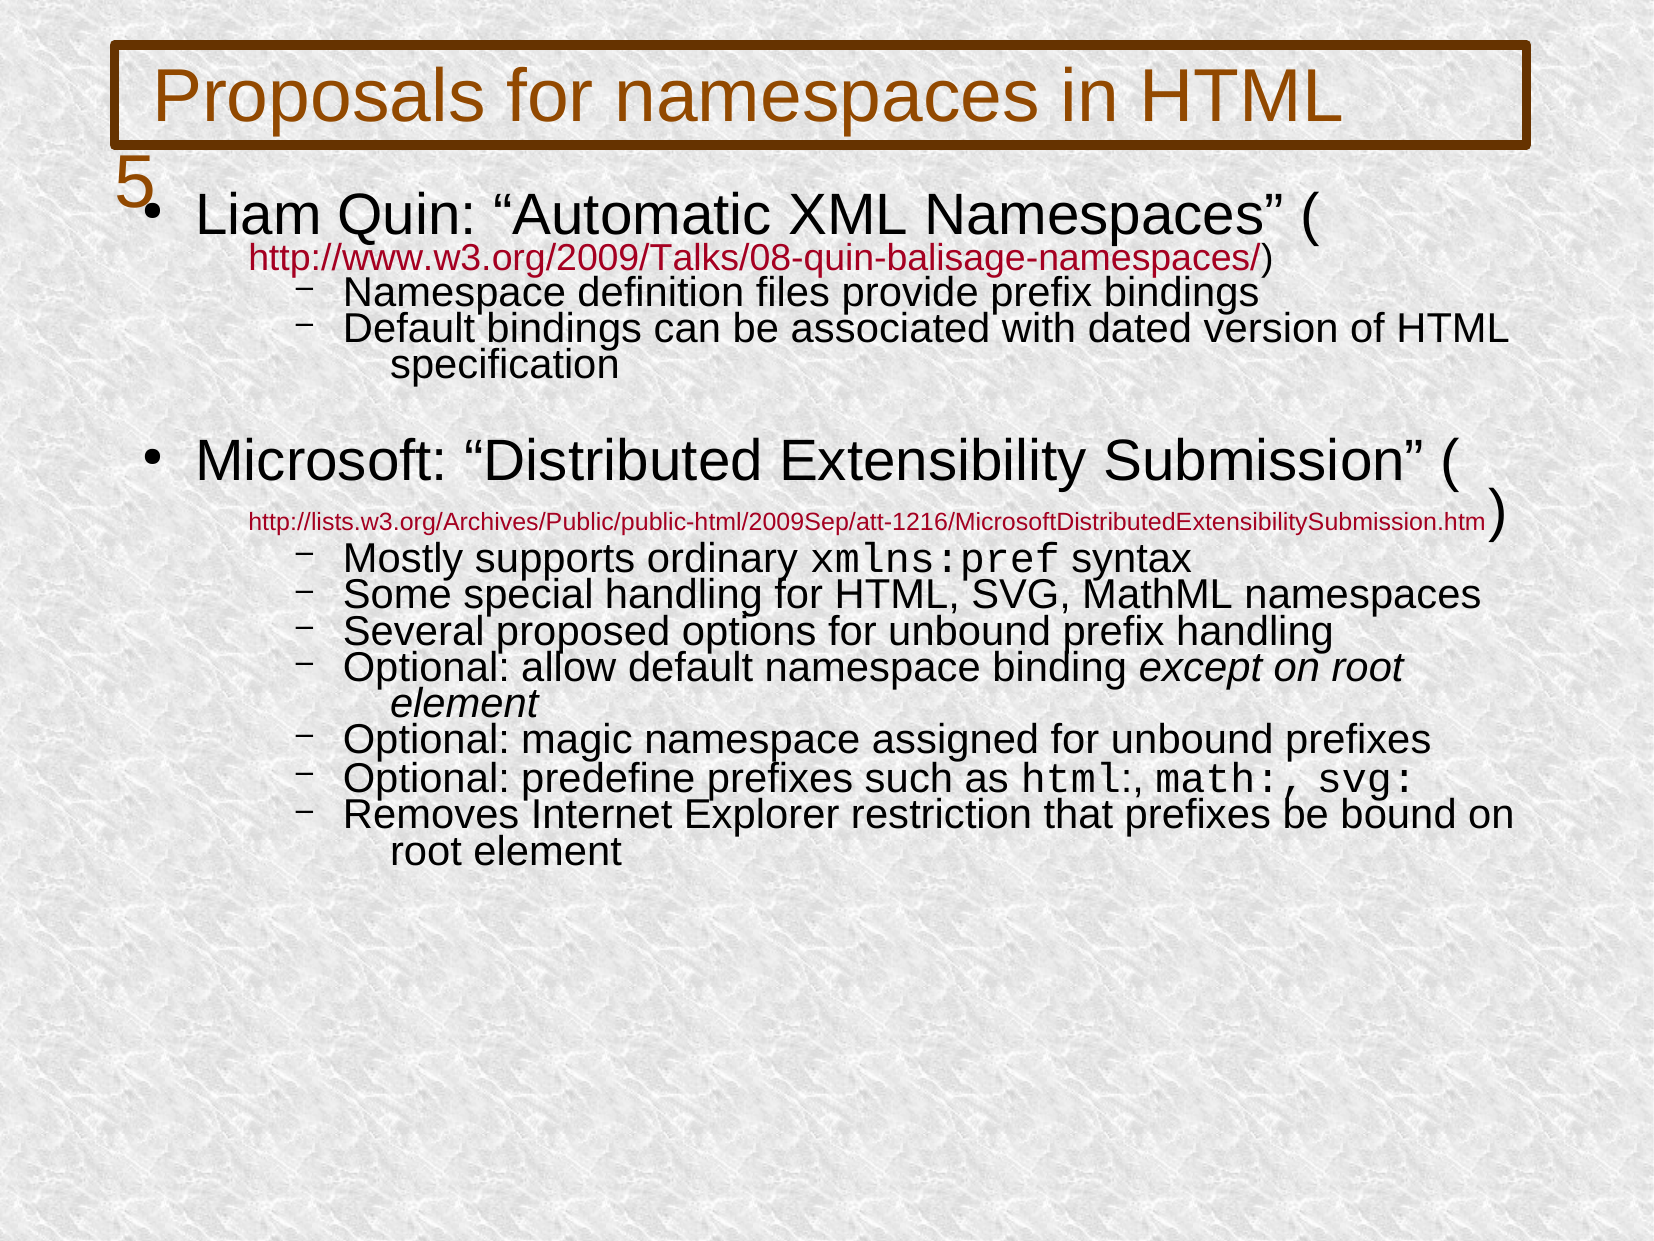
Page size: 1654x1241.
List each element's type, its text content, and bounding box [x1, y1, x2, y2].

title Proposals for namespaces in HTML 5 [114, 45, 1527, 146]
picture [0, 0, 1654, 1241]
list Liam Quin: “Automatic XML Namespaces” (http://www.w3.org/2009/Talks/08-quin-balisage-namespaces/) Namespace definition files provide prefix bindings Default bindings can be associated with dated version of HTML specification Microsoft: “Distributed Extensibility Submission” (http://lists.w3.org/Archives/Public/public-html/2009Sep/att-1216/MicrosoftDistributedExtensibilitySubmission.htm) Mostly supports ordinary xmlns:pref syntax Some special handling for HTML, SVG, MathML namespaces Several proposed options for unbound prefix handling Optional: allow default namespace binding except on root element Optional: magic namespace assigned for unbound prefixes Optional: predefine prefixes such as html:, math:, svg: Removes Internet Explorer restriction that prefixes be bound on root element [106, 195, 1549, 1123]
